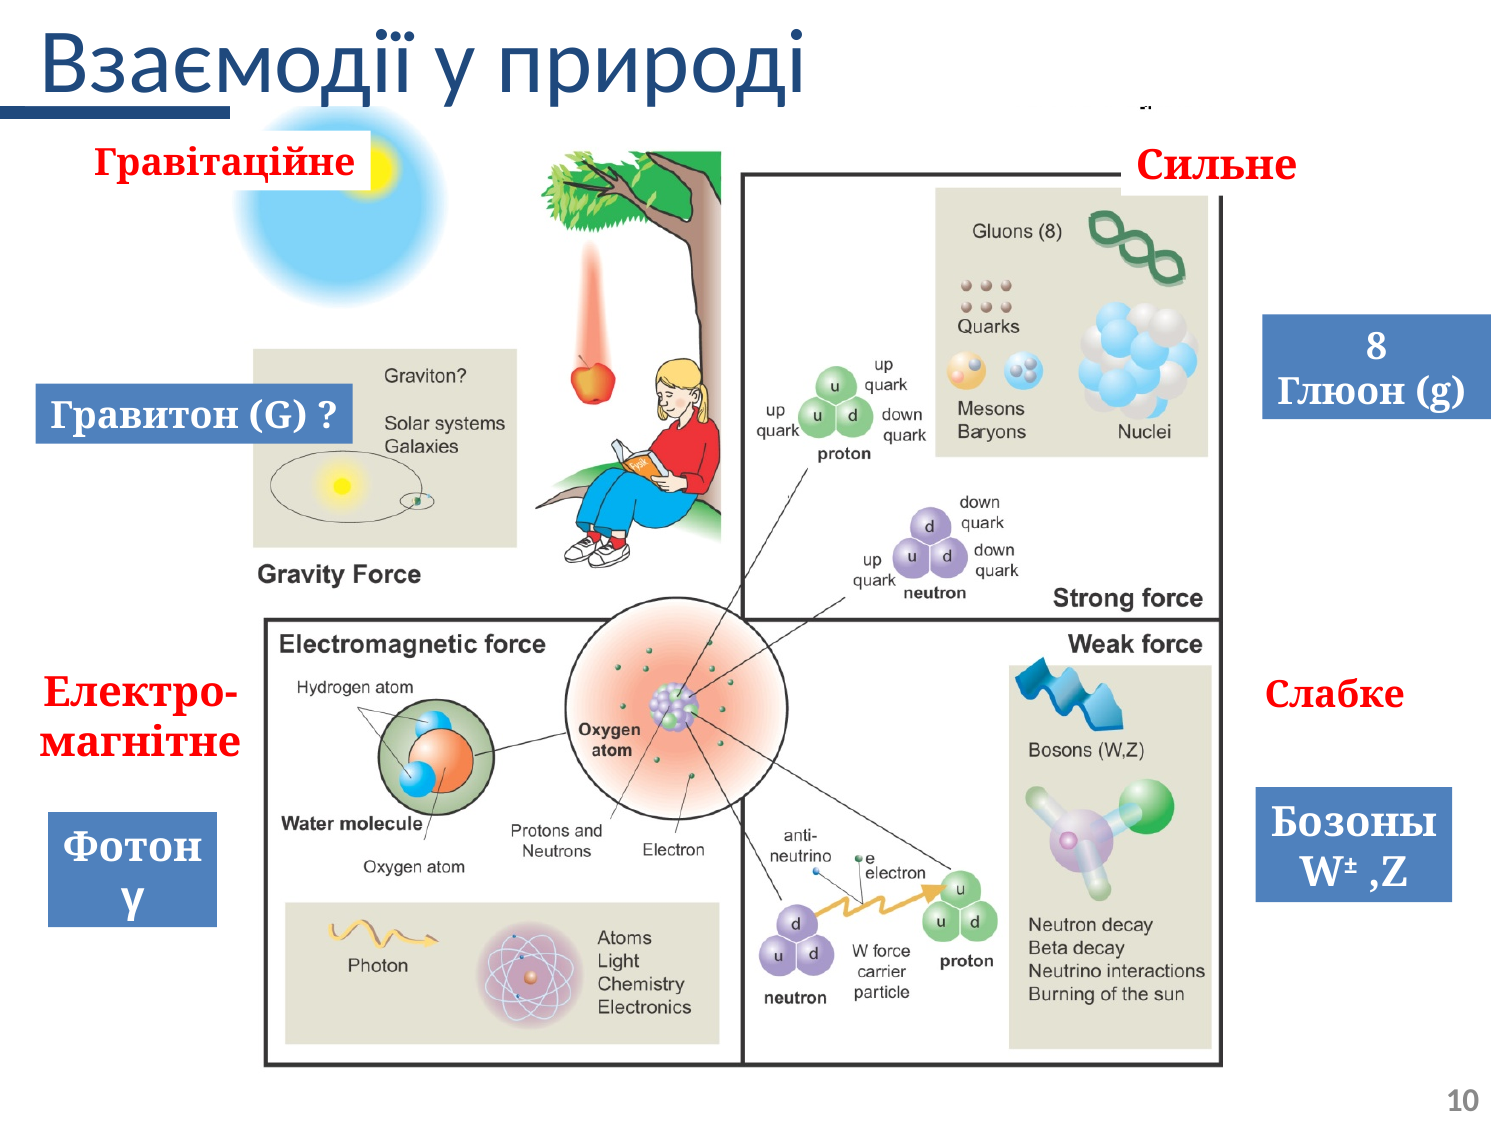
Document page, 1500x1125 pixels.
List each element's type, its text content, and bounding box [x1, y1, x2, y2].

text_box Сильне [1121, 130, 1313, 196]
slide_number <number> [1423, 1079, 1495, 1118]
text_box Слабкe [1249, 662, 1421, 723]
text_box Eлектро- магнiтнe [24, 656, 257, 772]
picture [230, 107, 1223, 1080]
text_box Гравітаційне [79, 130, 371, 191]
title Взаємодії у природі [24, 6, 1475, 107]
text_box 8 Глюон (g) [1262, 314, 1491, 420]
text_box Гравитон (G) ? [35, 383, 353, 444]
text_box Фотон γ [48, 812, 217, 928]
text_box Бозоны W± ,Z [1255, 787, 1453, 903]
